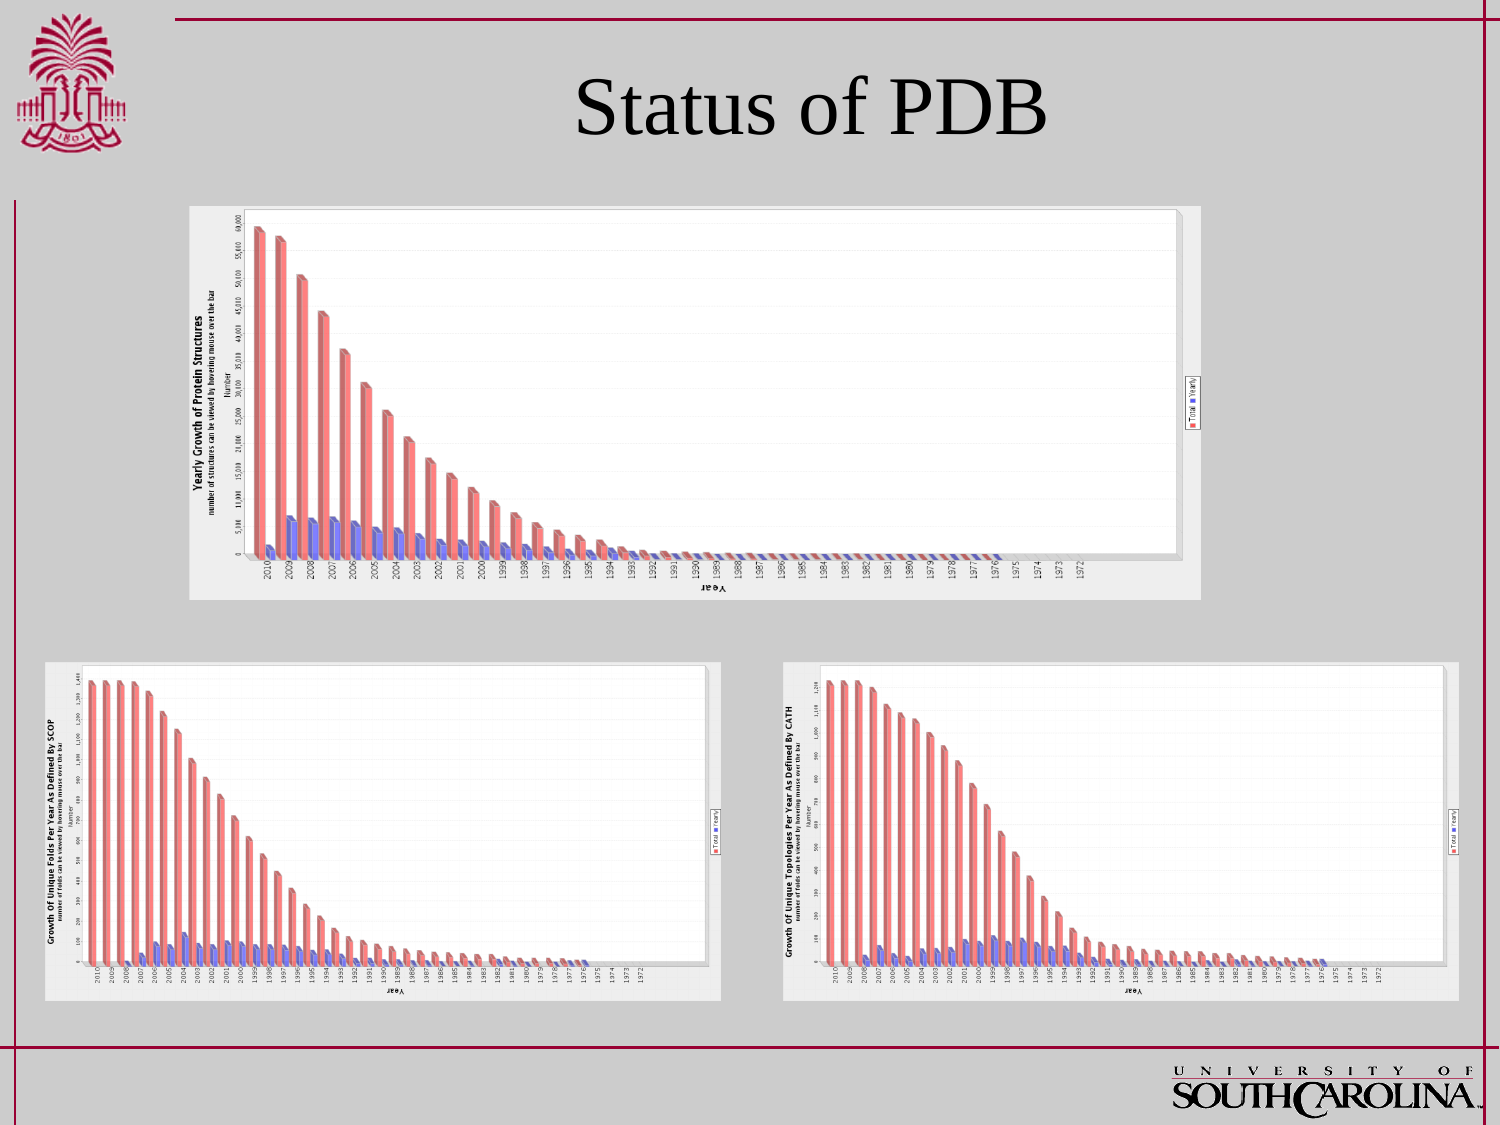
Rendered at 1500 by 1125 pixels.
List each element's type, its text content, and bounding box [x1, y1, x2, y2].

picture [1162, 1049, 1483, 1125]
picture [783, 662, 1459, 1001]
title Status of PDB [174, 24, 1450, 188]
picture [12, 12, 131, 155]
picture [45, 662, 721, 1001]
picture [189, 205, 1201, 601]
